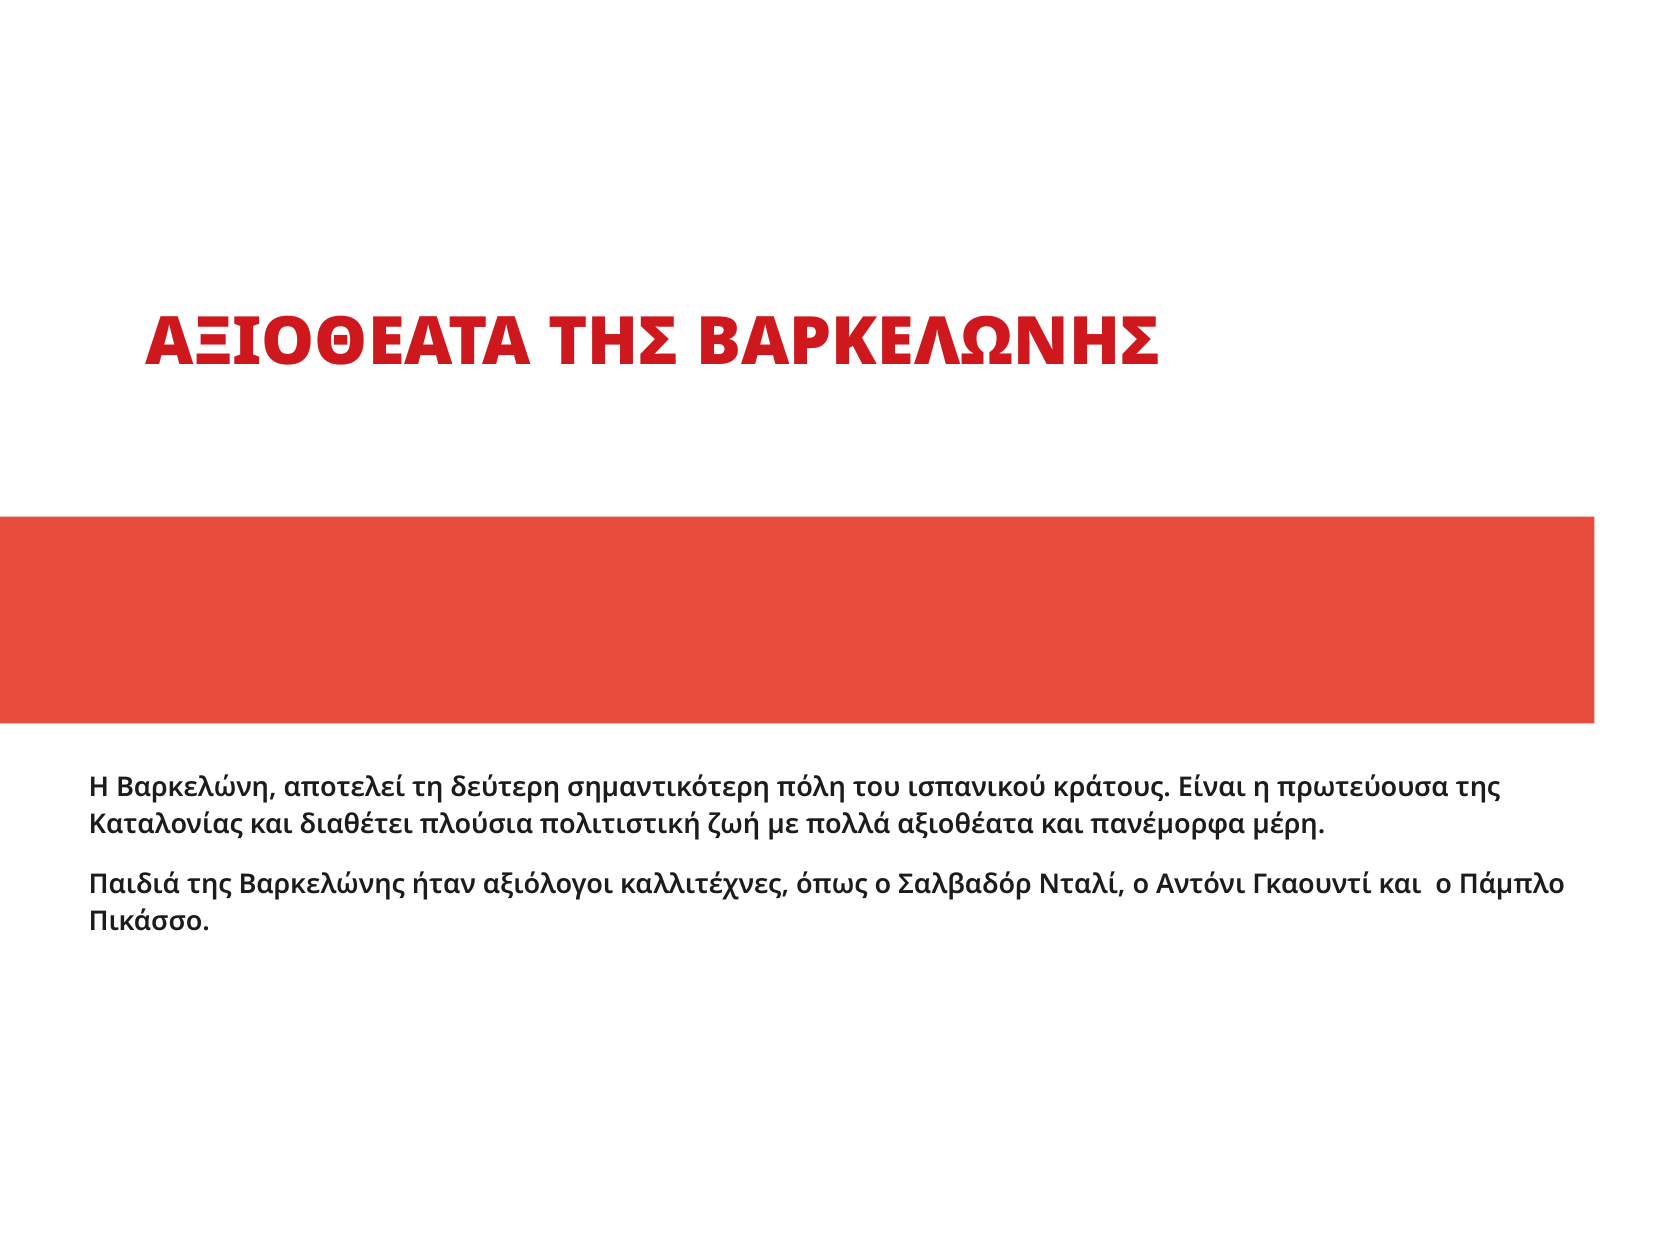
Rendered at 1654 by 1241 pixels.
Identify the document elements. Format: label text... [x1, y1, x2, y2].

title ﾑΑΞΙΟΘΕΑΤΑ ΤΗΣ ΒΑΡΚΕΛΩΝΗΣ [106, 236, 1642, 384]
list Η Βαρκελώνη, αποτελεί τη δεύτερη σημαντικότερη πόλη του ισπανικού κράτους. Είναι η πρωτεύουσα της Καταλονίας και διαθέτει πλούσια πολιτιστική ζωή με πολλά αξιοθέατα και πανέμορφα μέρη. Παιδιά της Βαρκελώνης ήταν αξιόλογοι καλλιτέχνες, όπως ο Σαλβαδόρ Νταλί, ο Αντόνι Γκαουντί και ο Πάμπλο Πικάσσο. [88, 767, 1595, 1182]
